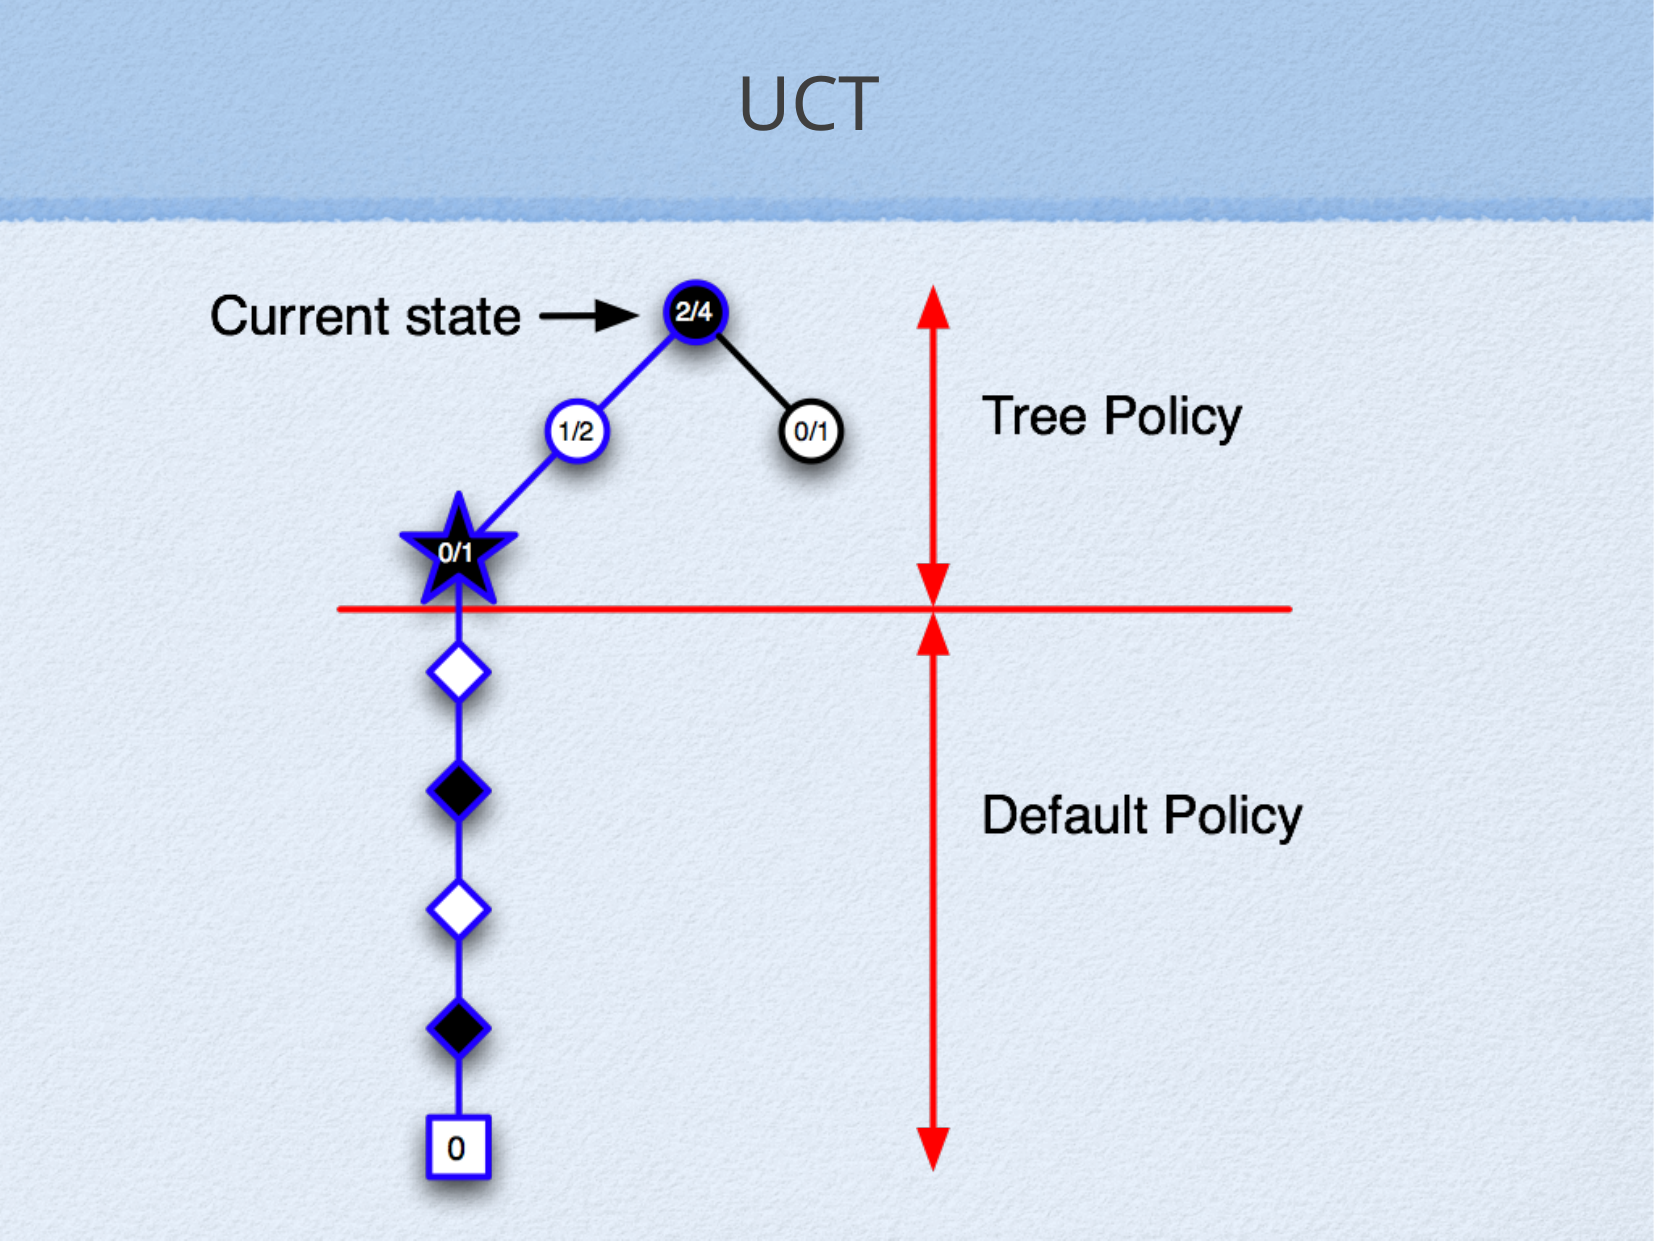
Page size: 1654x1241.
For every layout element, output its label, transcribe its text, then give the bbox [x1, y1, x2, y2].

title UCT [84, 15, 1538, 188]
picture [0, 0, 1654, 1241]
